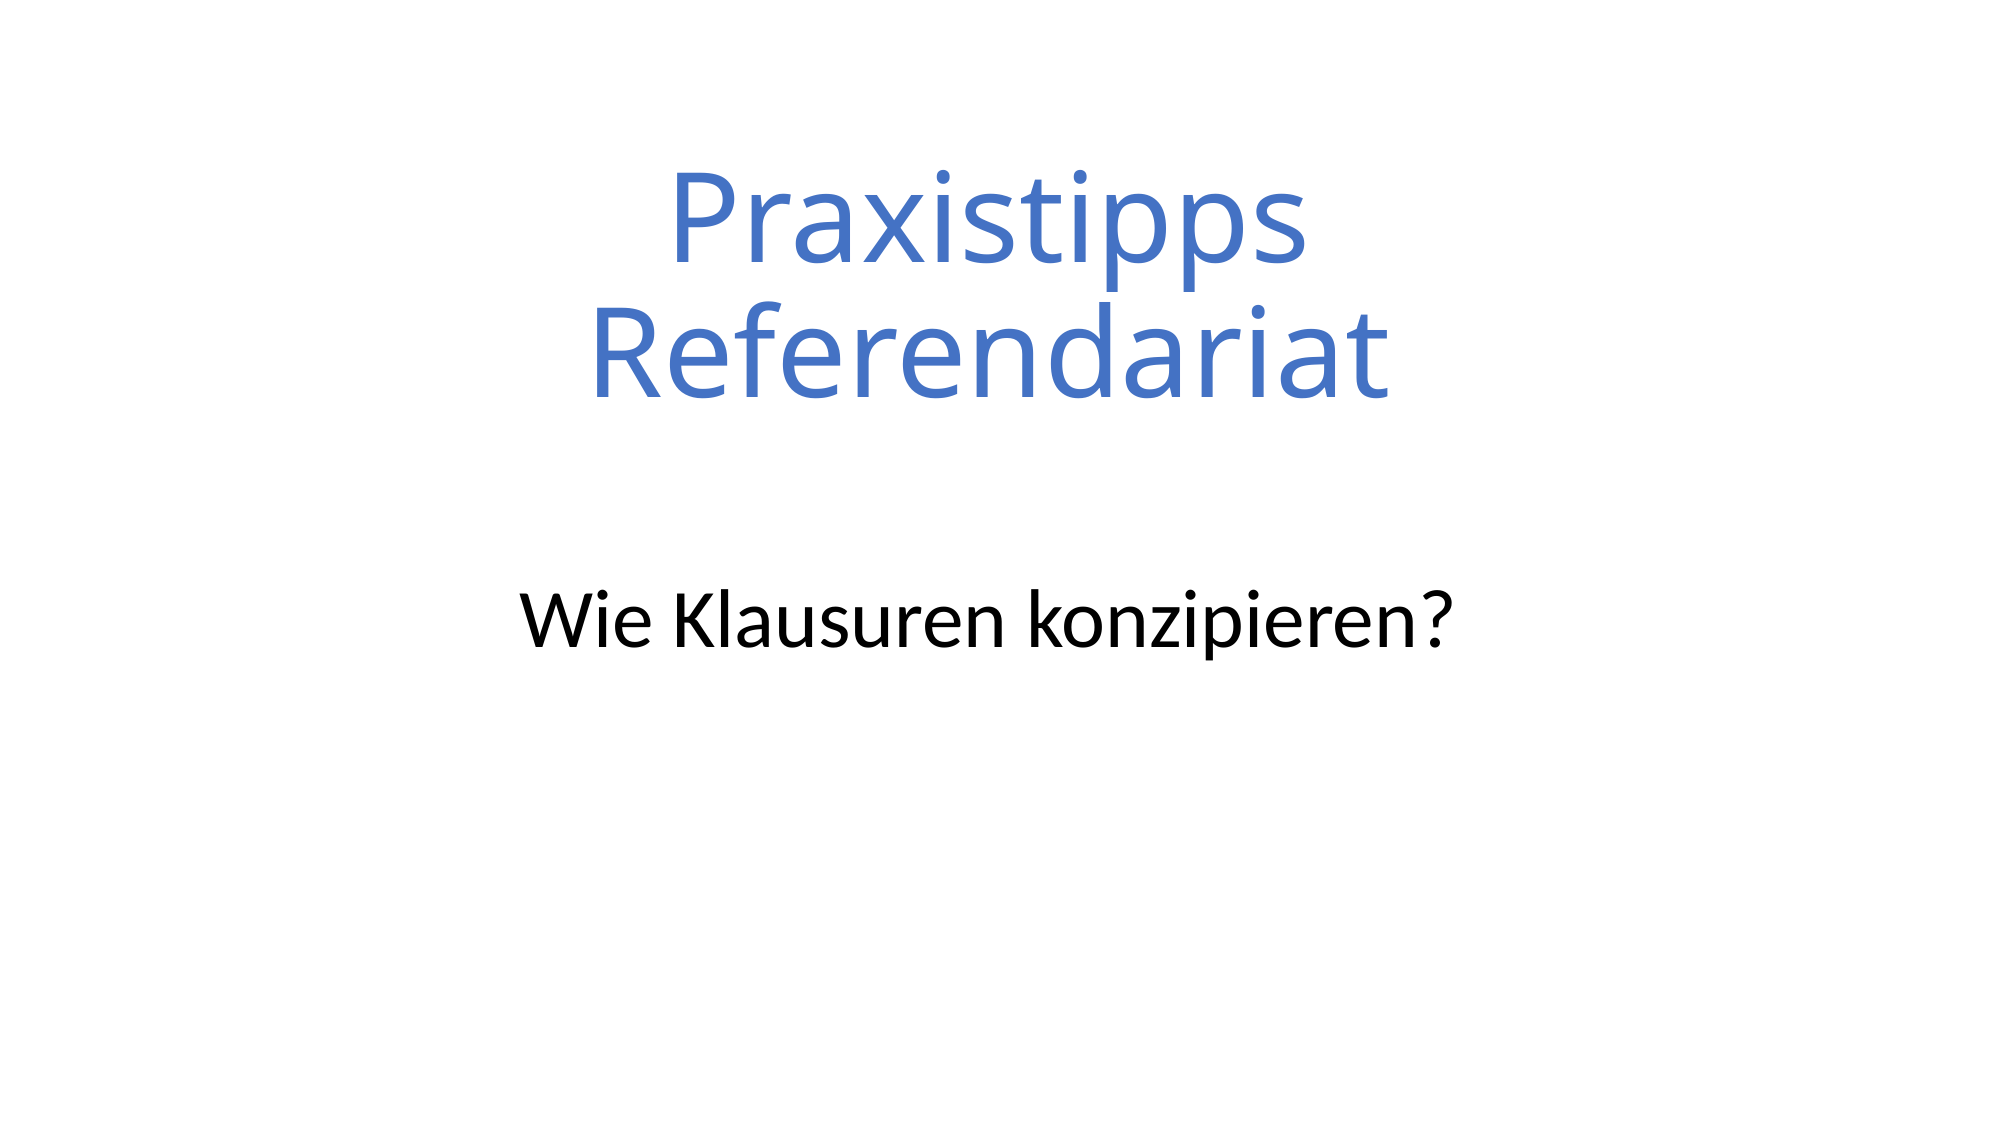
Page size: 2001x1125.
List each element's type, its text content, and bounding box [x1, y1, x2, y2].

subtitle Wie Klausuren konzipieren? [238, 447, 1739, 719]
title Praxistipps Referendariat [238, 40, 1739, 433]
